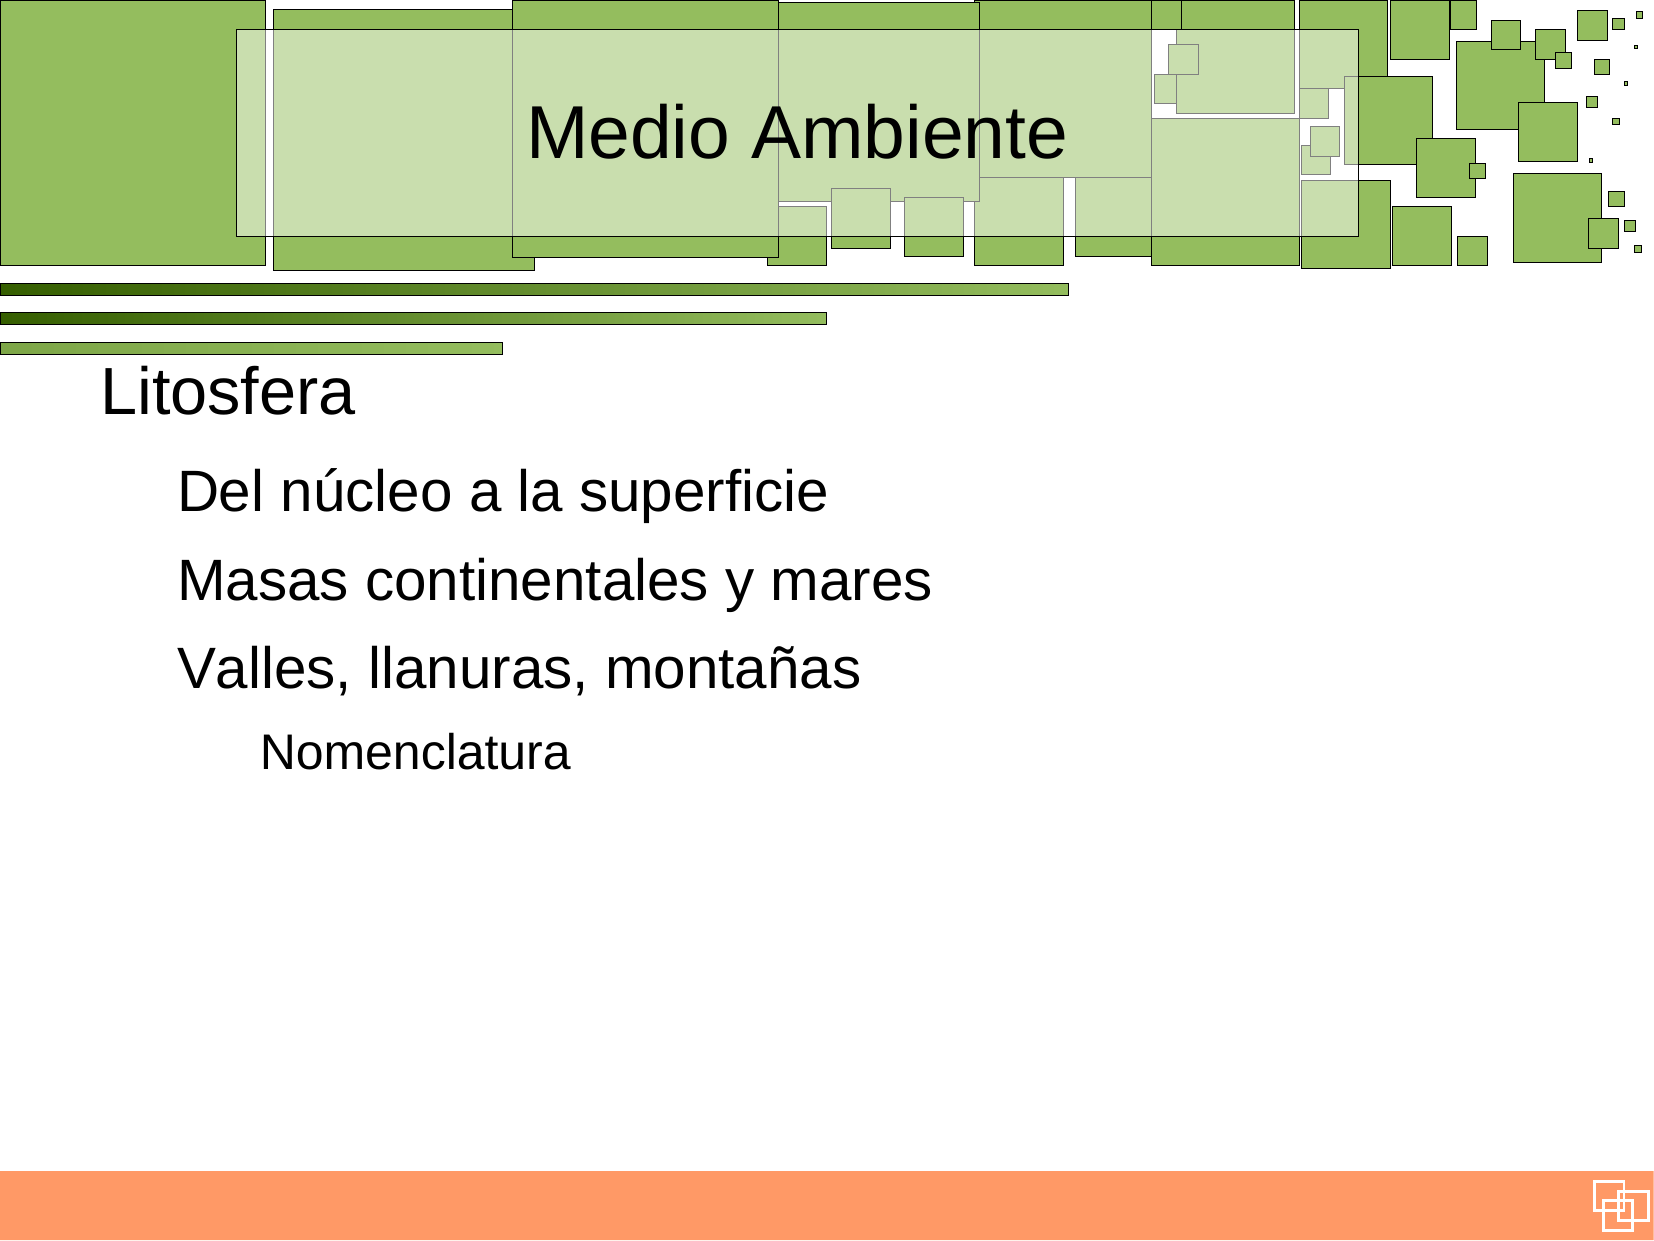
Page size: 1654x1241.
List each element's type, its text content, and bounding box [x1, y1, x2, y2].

title Medio Ambiente [265, 36, 1329, 230]
list Litosfera Del núcleo a la superficie Masas continentales y mares Valles, llanuras, montañas Nomenclatura [82, 354, 1571, 1094]
